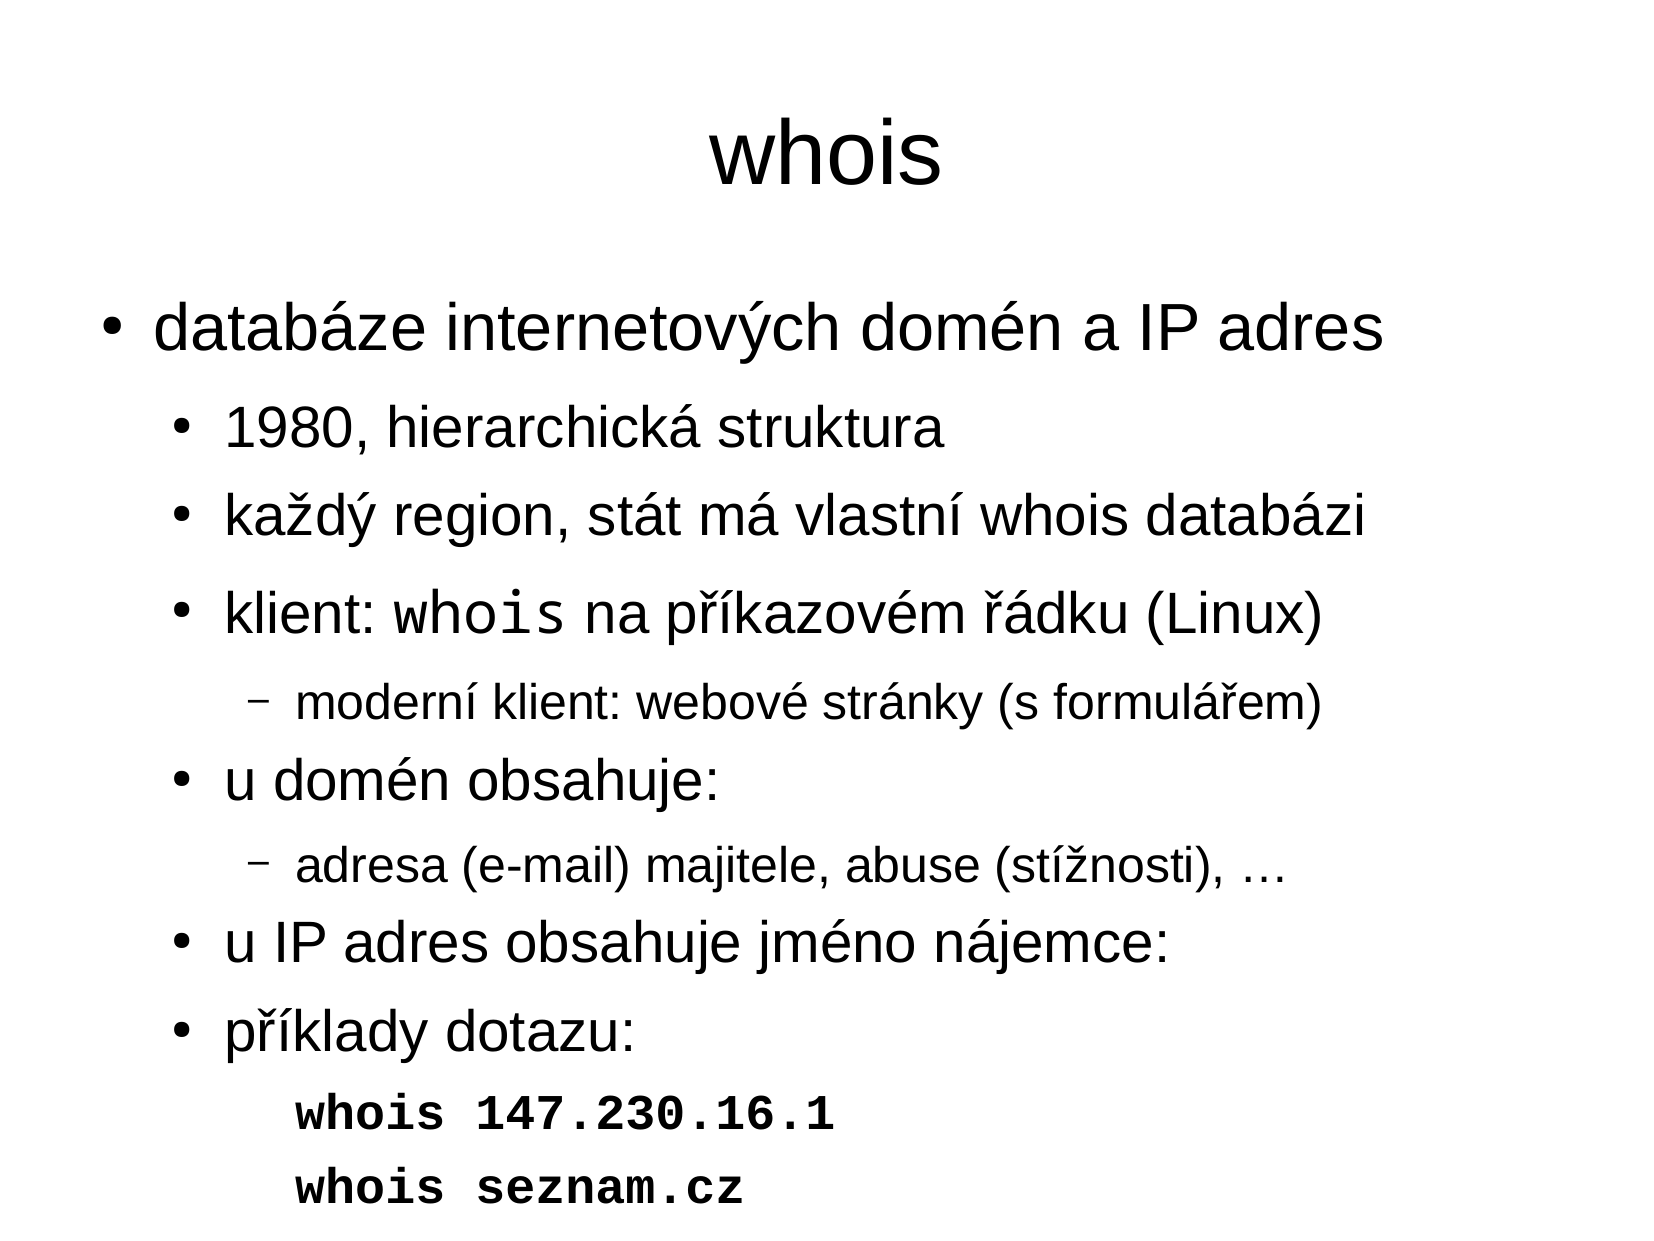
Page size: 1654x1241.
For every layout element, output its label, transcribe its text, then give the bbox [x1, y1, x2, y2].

title whois [82, 49, 1571, 257]
list databáze internetových domén a IP adres 1980, hierarchická struktura každý region, stát má vlastní whois databázi klient: whois na příkazovém řádku (Linux) moderní klient: webové stránky (s formulářem) u domén obsahuje: adresa (e-mail) majitele, abuse (stížnosti), … u IP adres obsahuje jméno nájemce: příklady dotazu: whois 147.230.16.1 whois seznam.cz [82, 290, 1571, 1210]
